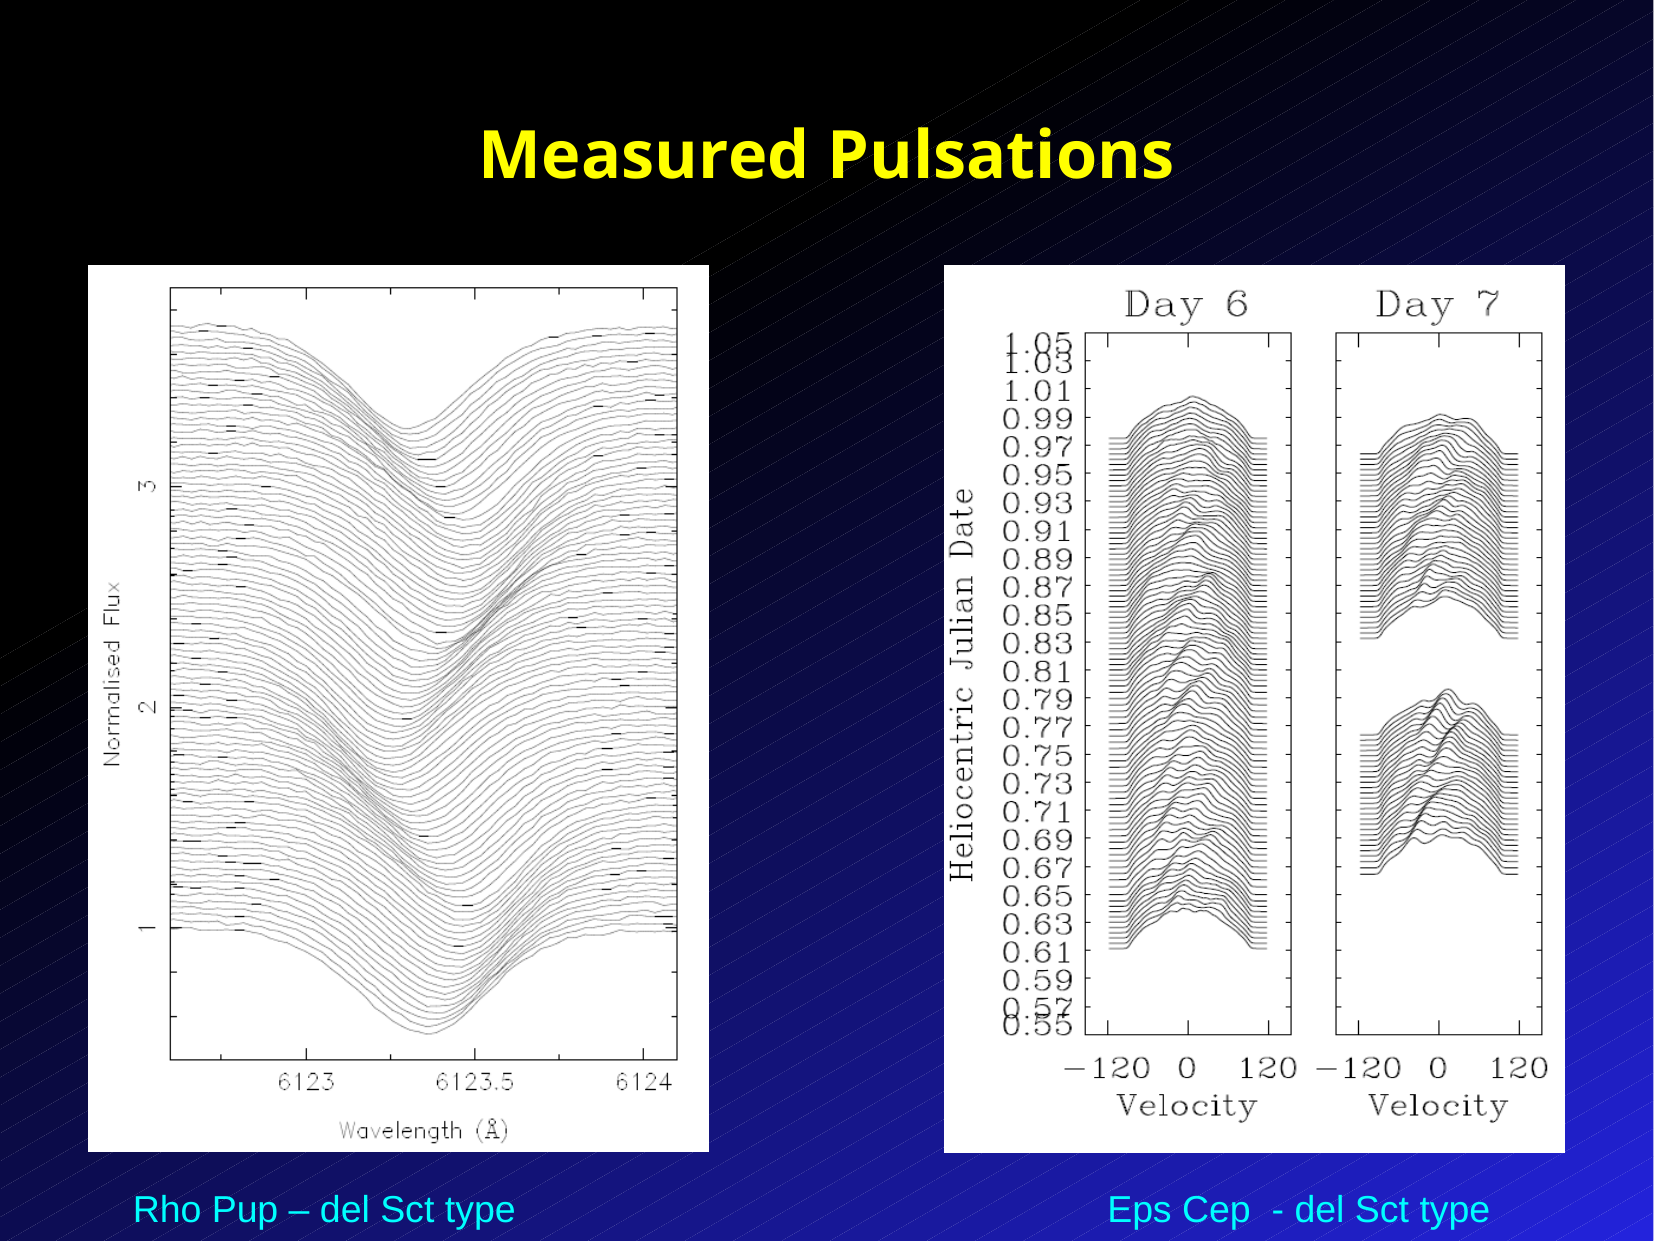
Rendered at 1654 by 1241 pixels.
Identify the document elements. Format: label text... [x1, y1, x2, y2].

title Measured Pulsations [82, 56, 1571, 250]
text_box Rho Pup – del Sct type [118, 1181, 650, 1238]
text_box Eps Cep - del Sct type [1092, 1181, 1595, 1238]
picture [88, 265, 709, 1152]
picture [944, 265, 1565, 1153]
